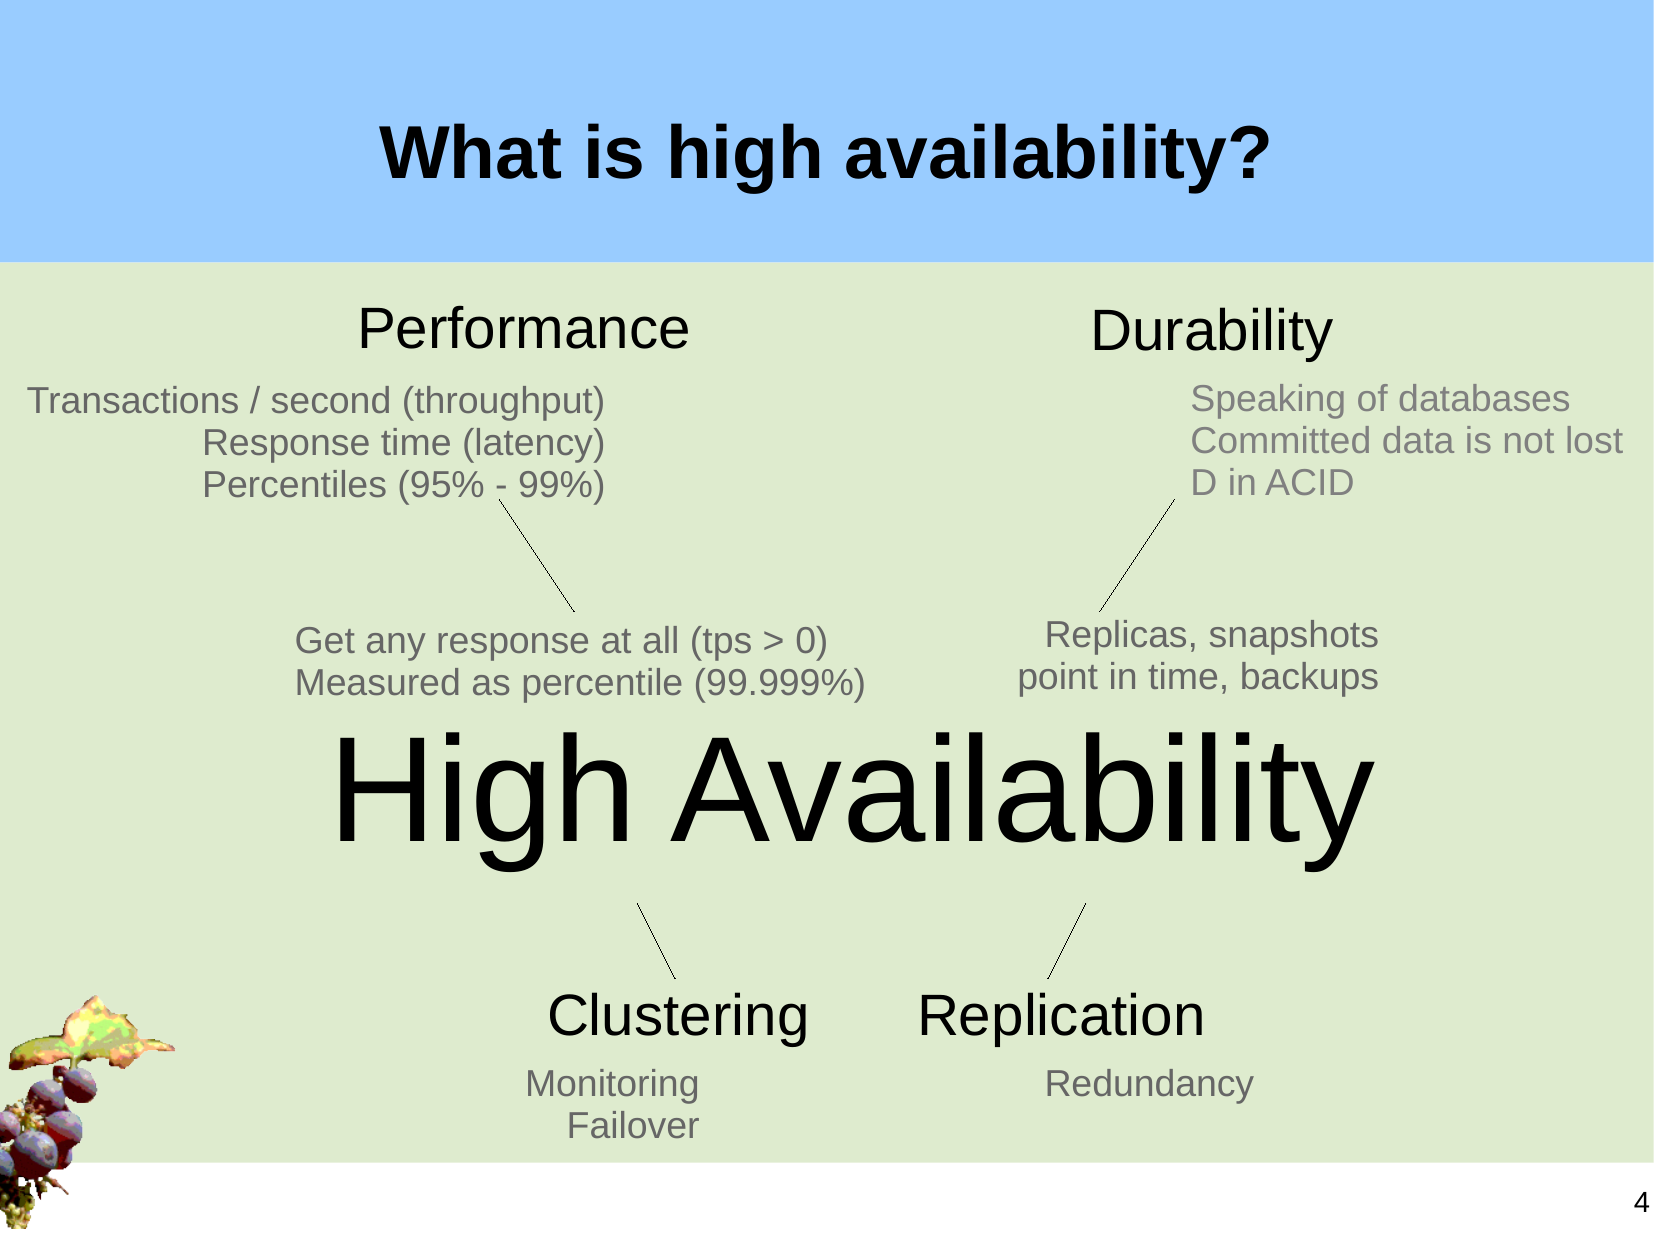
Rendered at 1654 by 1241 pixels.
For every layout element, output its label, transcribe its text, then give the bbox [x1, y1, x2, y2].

text_box High Availability [313, 697, 1392, 896]
text_box Clustering [532, 975, 833, 1072]
text_box Performance [342, 288, 1059, 385]
text_box Monitoring Failover [510, 1055, 749, 1182]
text_box Replication [902, 975, 1233, 1072]
text_box Transactions / second (throughput) Response time (latency) Percentiles (95% - 99%) [11, 372, 621, 525]
text_box Replicas, snapshots point in time, backups [1002, 605, 1395, 723]
title What is high availability? [82, 49, 1571, 257]
text_box Durability [1075, 290, 1654, 371]
picture [0, 990, 188, 1229]
text_box Speaking of databases Committed data is not lost D in ACID [1175, 370, 1639, 523]
text_box Redundancy [1029, 1055, 1289, 1168]
text_box Get any response at all (tps > 0) Measured as percentile (99.999%) [279, 611, 881, 729]
